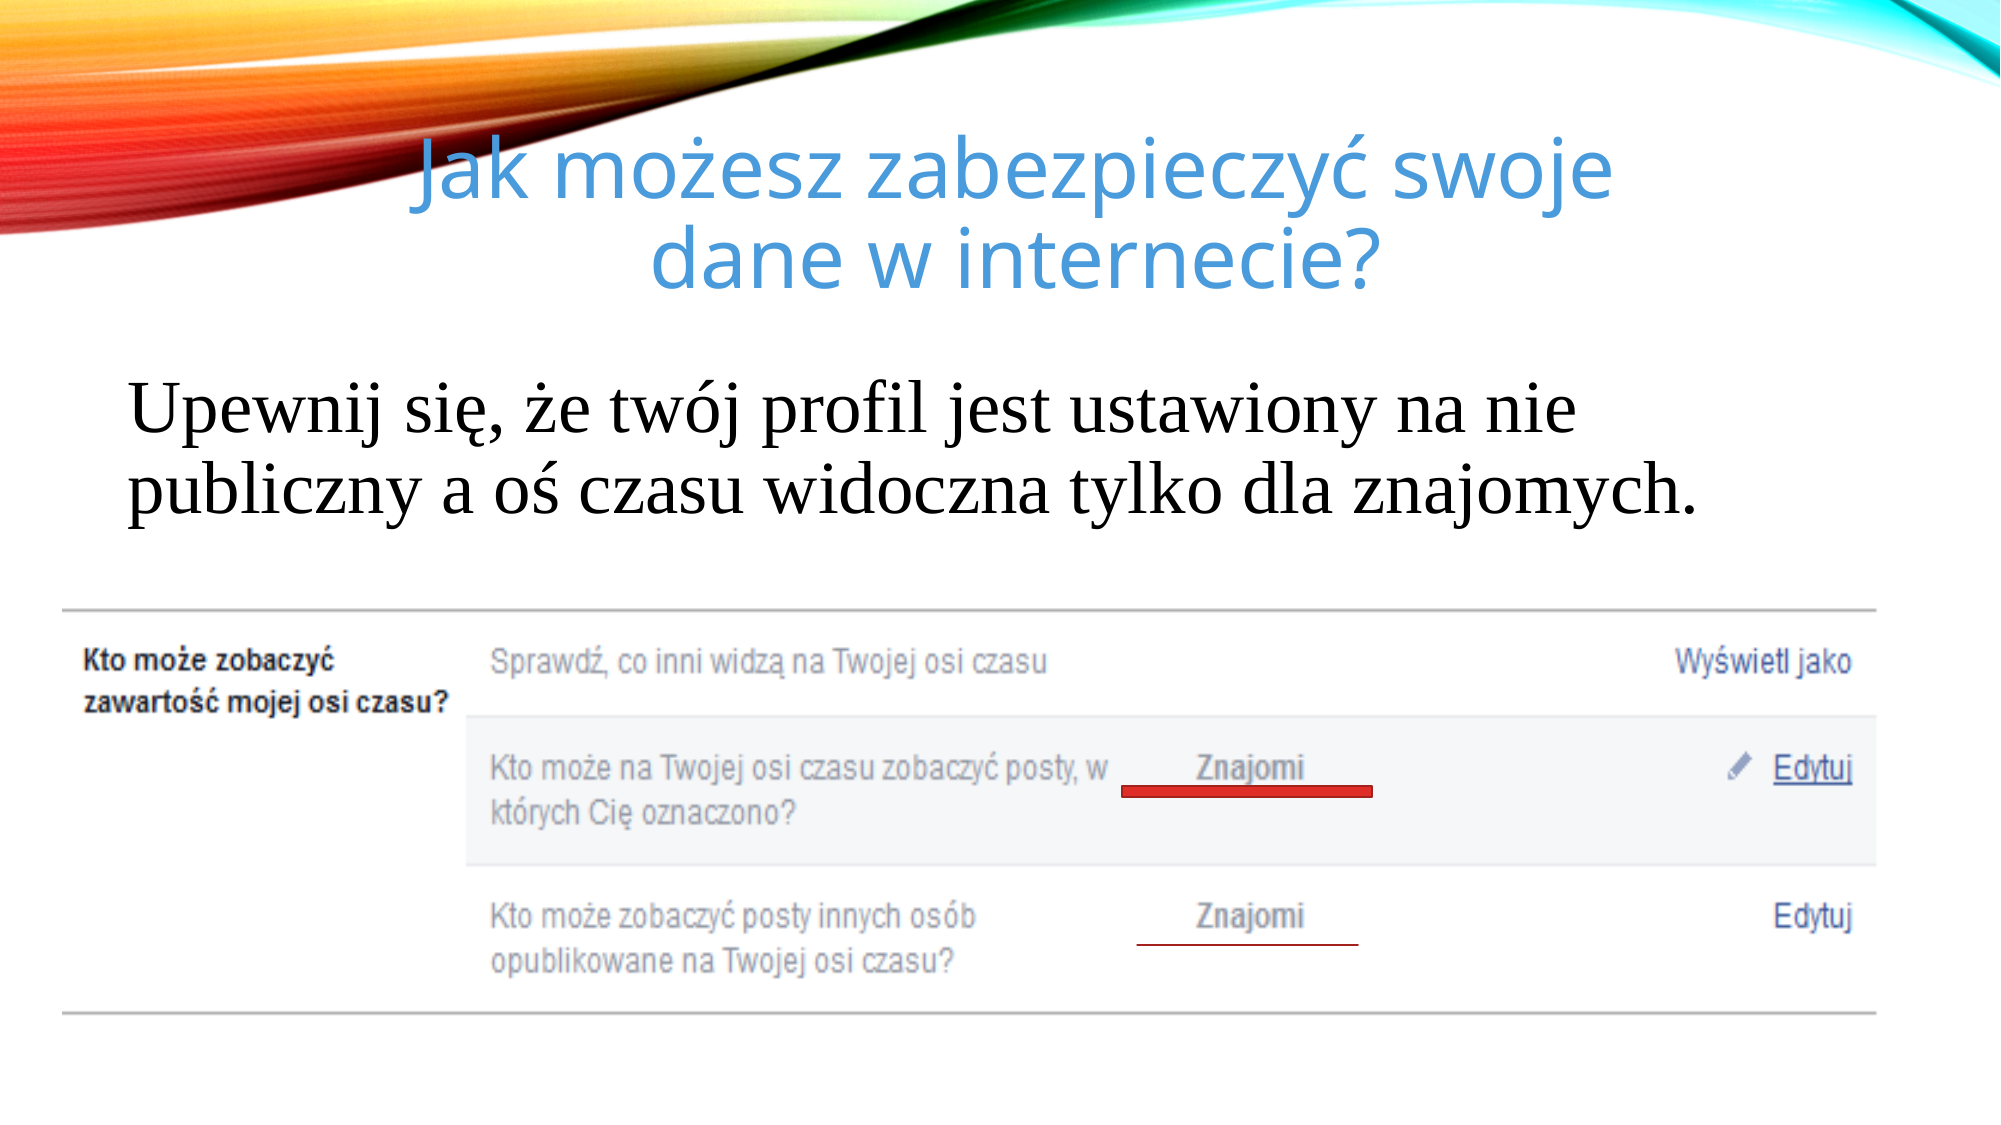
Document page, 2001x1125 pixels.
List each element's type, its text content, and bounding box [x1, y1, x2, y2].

text_box [1121, 785, 1373, 798]
list Upewnij się, że twój profil jest ustawiony na nie publiczny a oś czasu widoczna tylko dla znajomych. [112, 360, 1888, 607]
picture [62, 607, 1925, 1021]
title Jak możesz zabezpieczyć swoje dane w internecie? [310, 119, 1723, 332]
